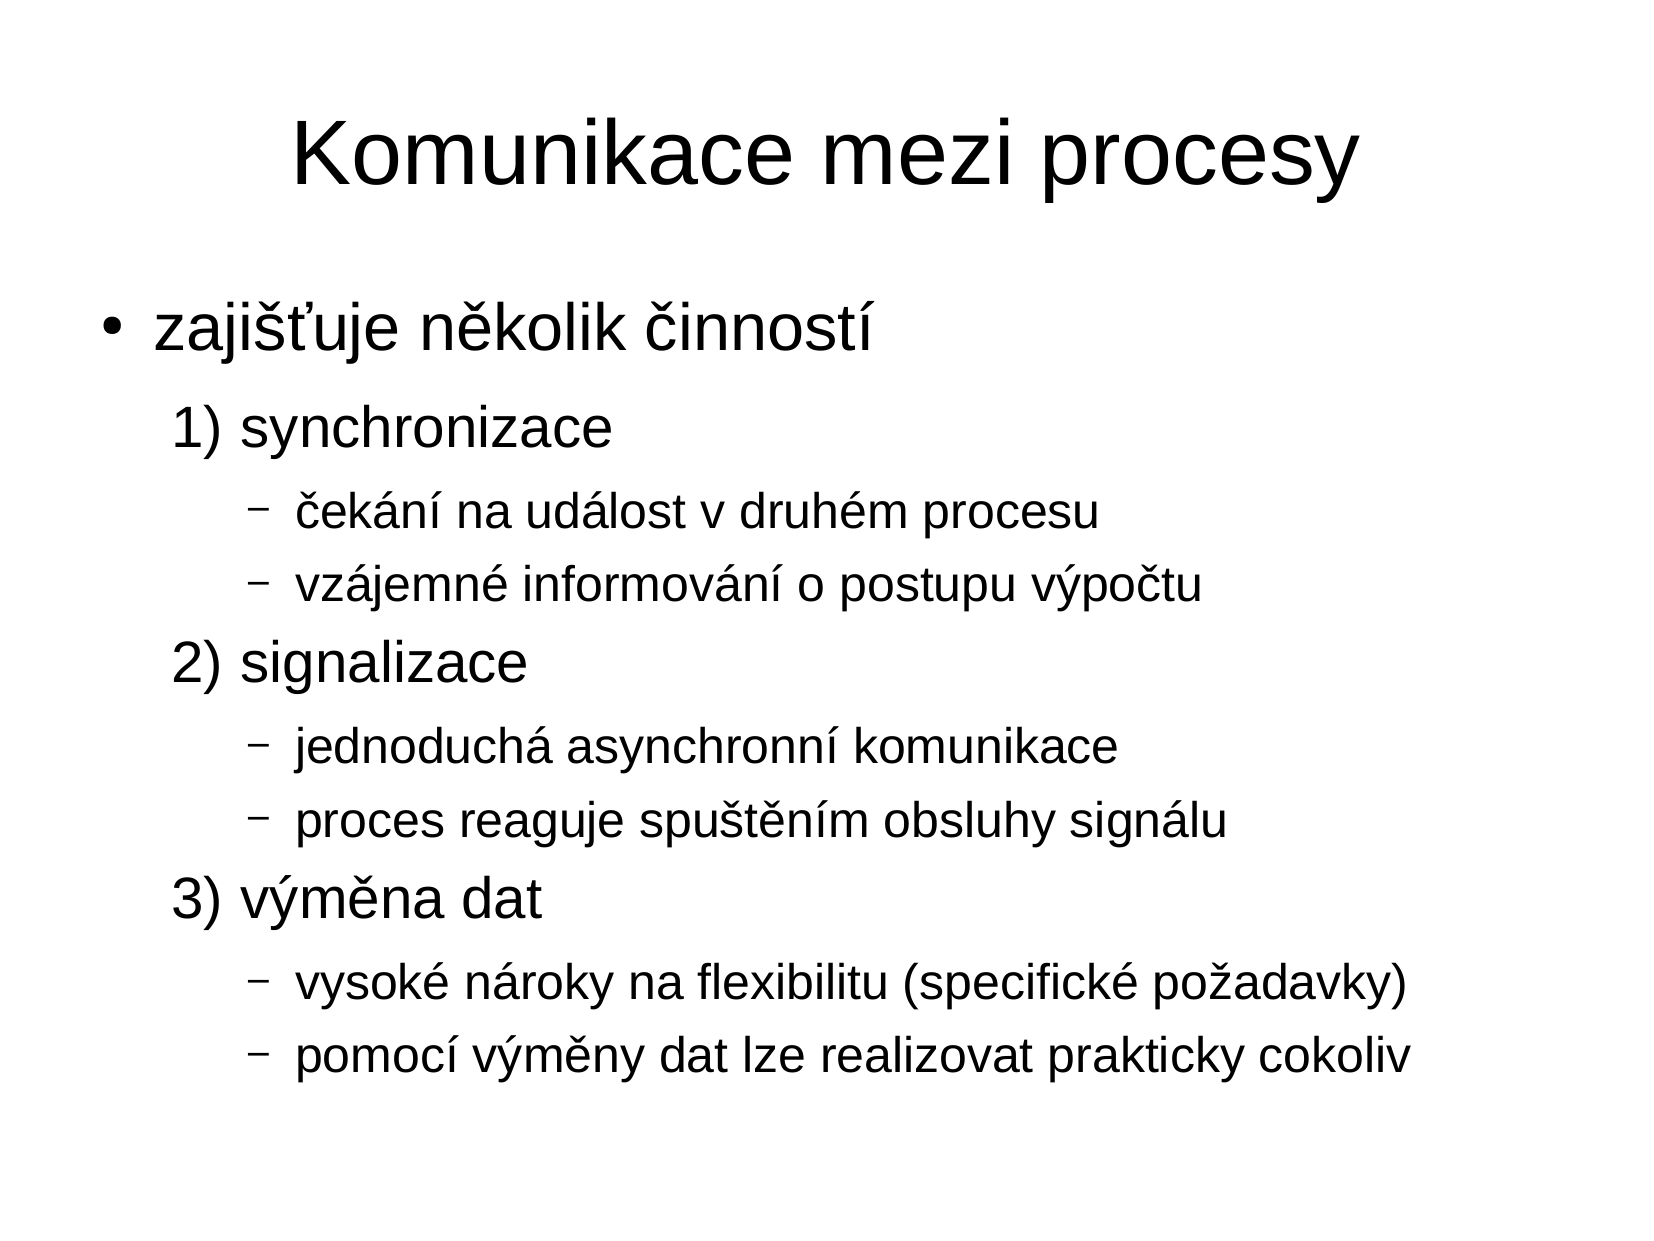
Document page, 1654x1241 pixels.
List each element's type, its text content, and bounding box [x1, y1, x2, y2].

title Komunikace mezi procesy [82, 49, 1571, 257]
list zajišťuje několik činností synchronizace čekání na událost v druhém procesu vzájemné informování o postupu výpočtu signalizace jednoduchá asynchronní komunikace proces reaguje spuštěním obsluhy signálu výměna dat vysoké nároky na flexibilitu (specifické požadavky) pomocí výměny dat lze realizovat prakticky cokoliv [82, 290, 1571, 1109]
